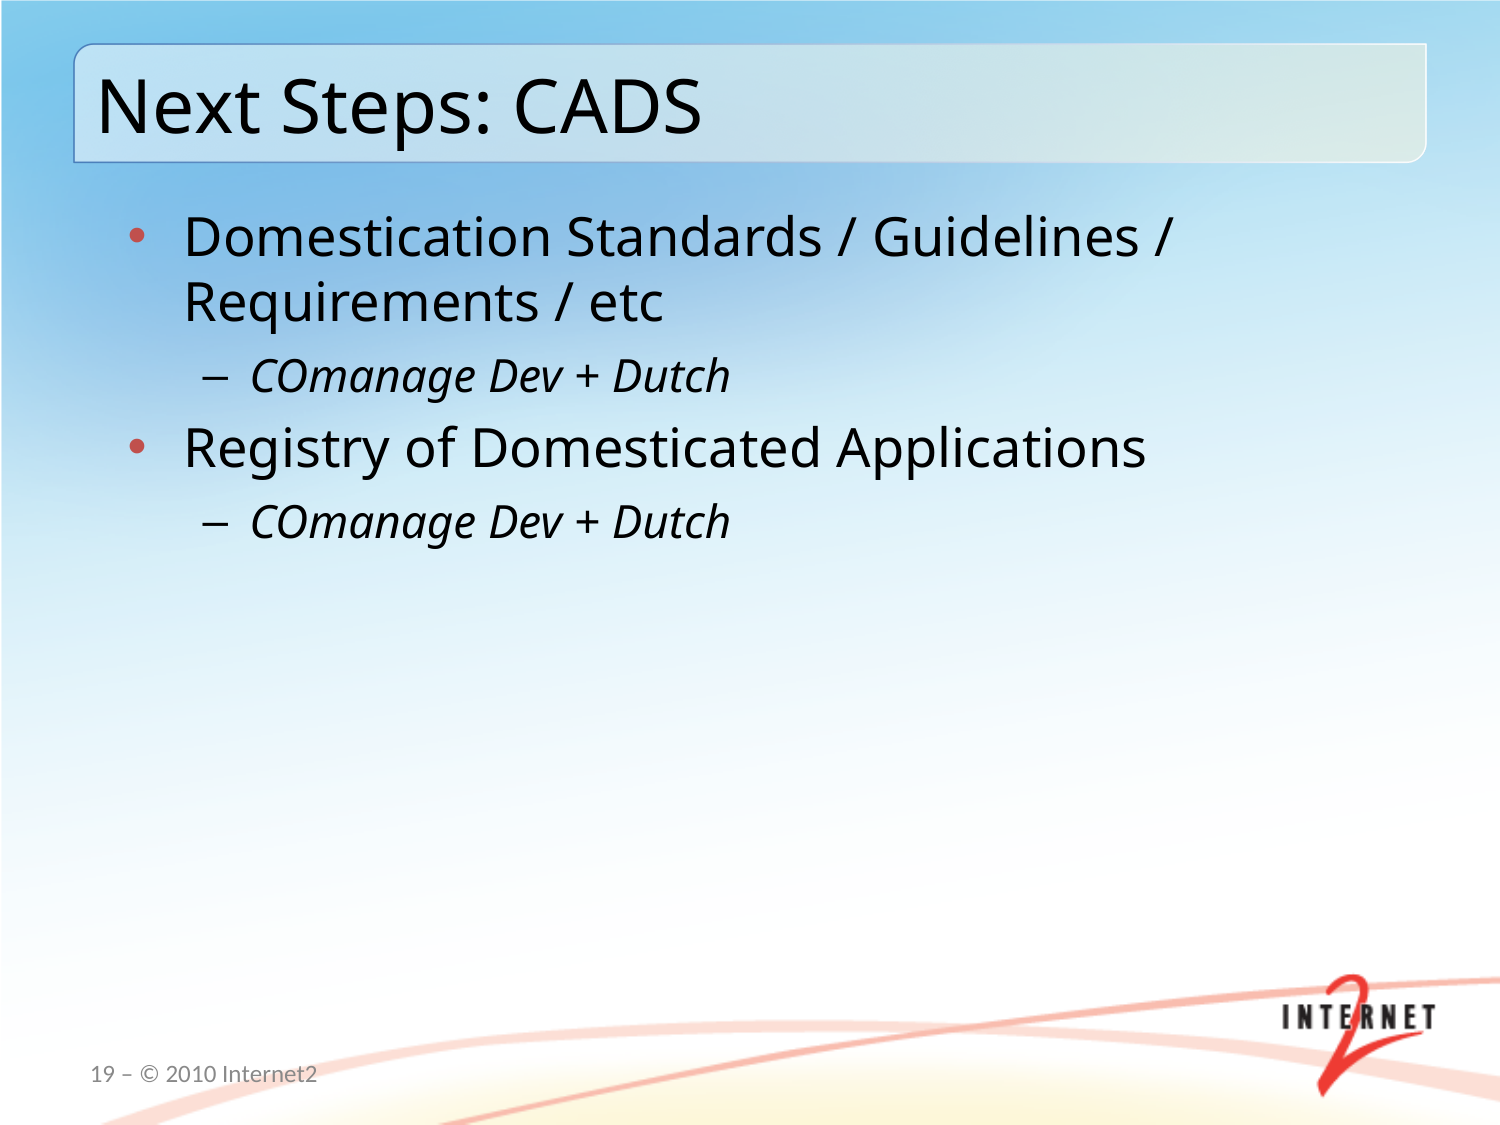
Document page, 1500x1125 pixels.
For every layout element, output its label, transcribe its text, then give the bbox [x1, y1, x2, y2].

text_box <number> – © 2010 Internet2 [74, 1042, 550, 1103]
list Domestication Standards / Guidelines / Requirements / etc COmanage Dev + Dutch Registry of Domesticated Applications COmanage Dev + Dutch [112, 195, 1388, 938]
text_box Next Steps: CADS [80, 50, 1420, 157]
picture [0, 0, 1500, 1125]
